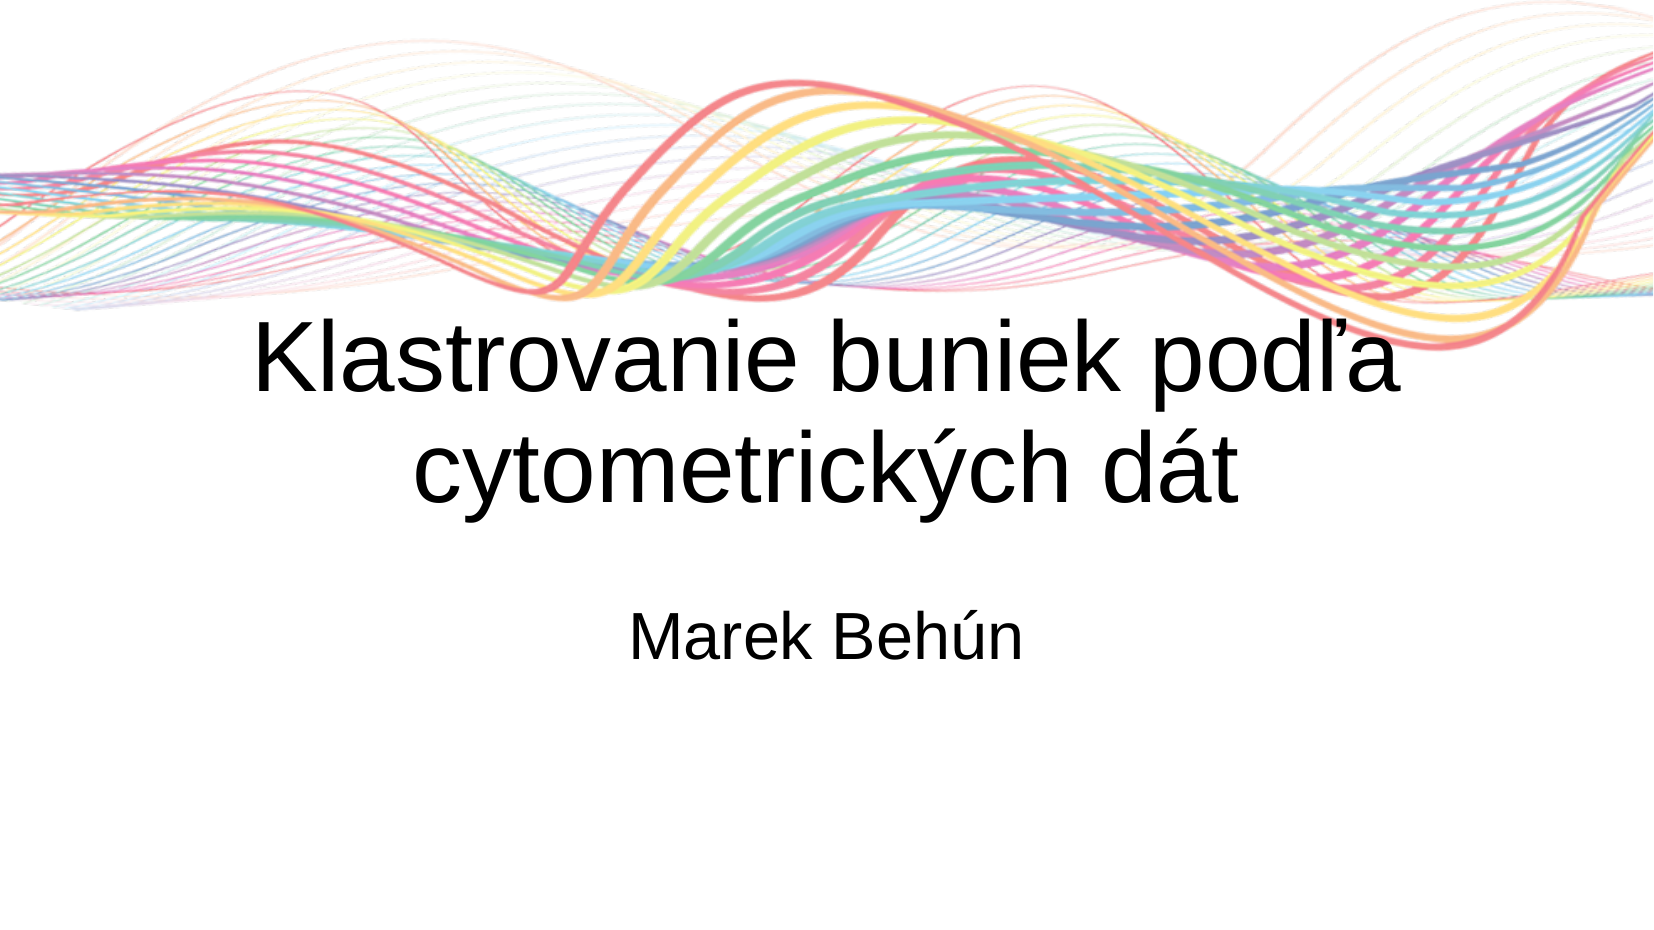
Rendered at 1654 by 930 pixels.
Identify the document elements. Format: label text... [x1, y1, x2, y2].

picture [0, 0, 1654, 372]
subtitle Klastrovanie buniek podľa cytometrických dát Marek Behún [82, 217, 1571, 757]
